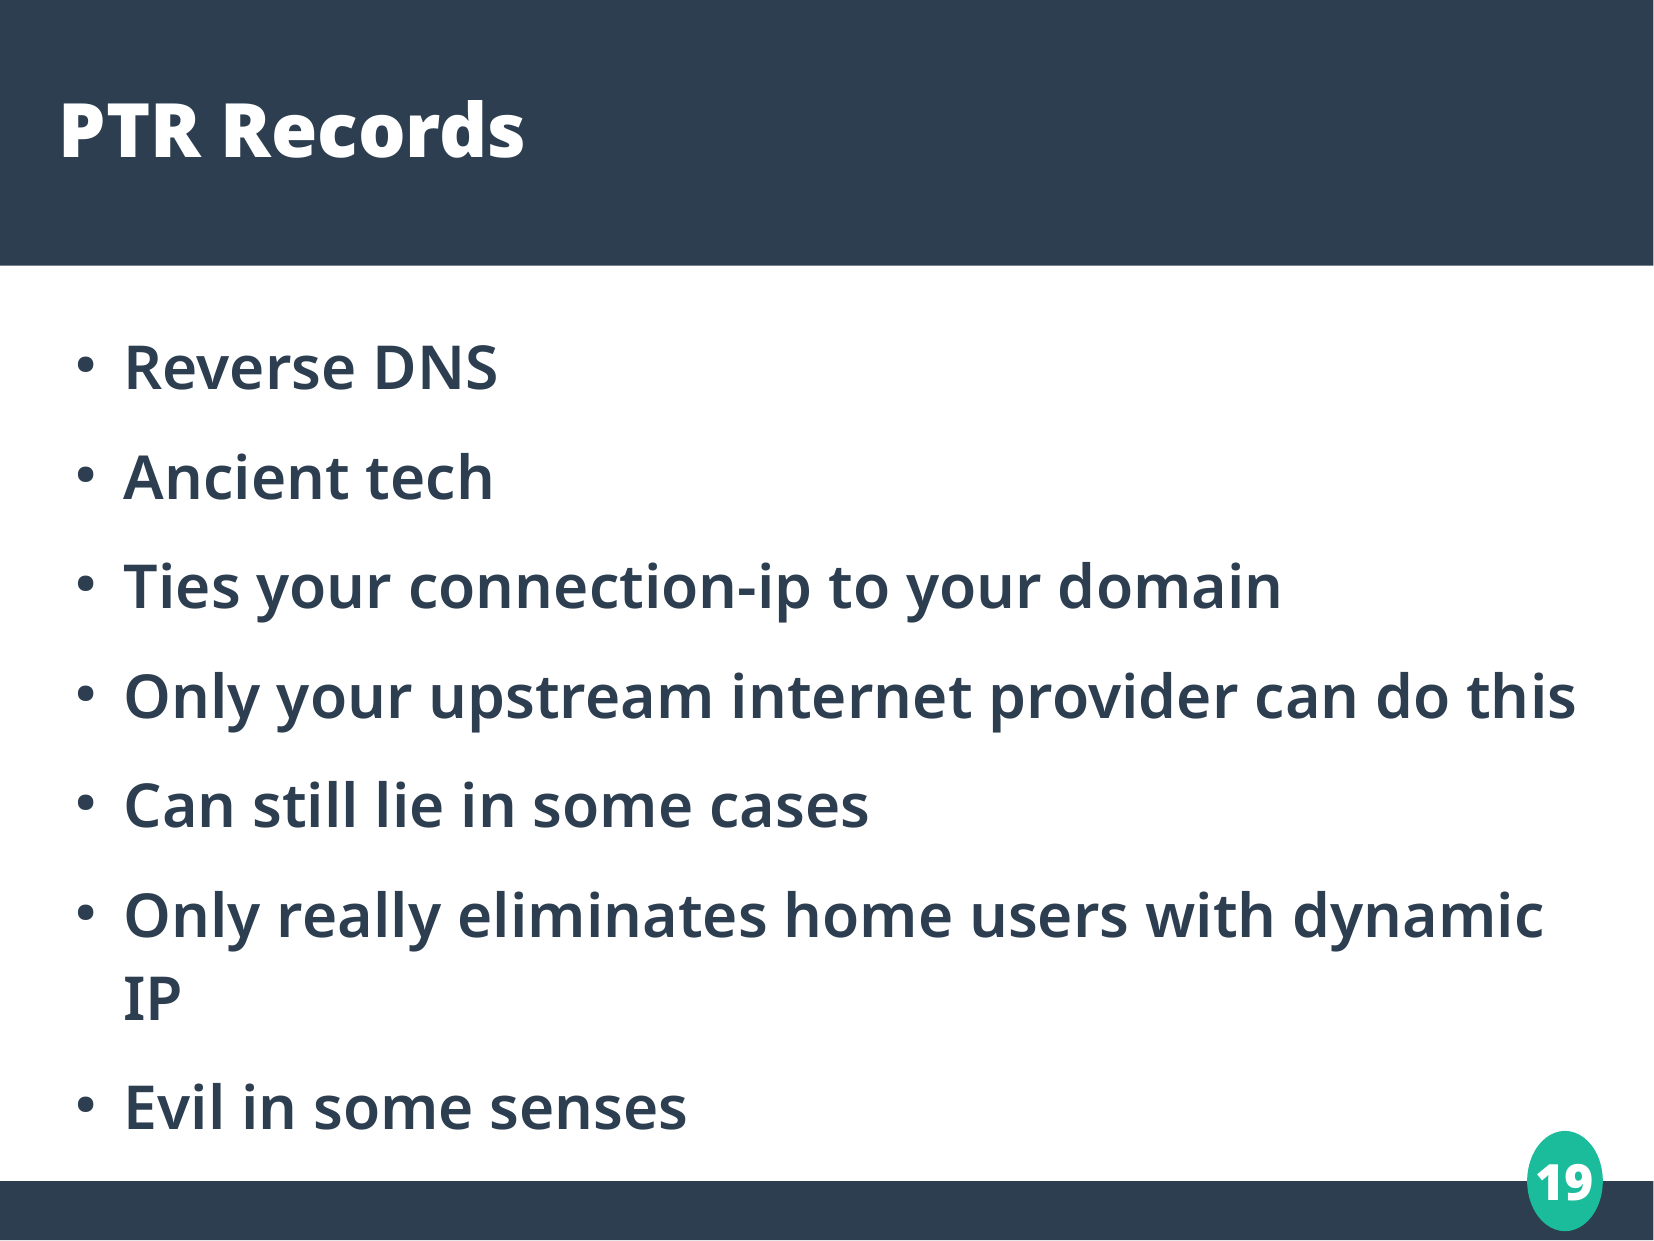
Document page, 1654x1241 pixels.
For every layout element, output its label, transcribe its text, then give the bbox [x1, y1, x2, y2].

list Reverse DNS Ancient tech Ties your connection-ip to your domain Only your upstream internet provider can do this Can still lie in some cases Only really eliminates home users with dynamic IP Evil in some senses [59, 324, 1595, 1152]
title PTR Records [59, 49, 1595, 207]
